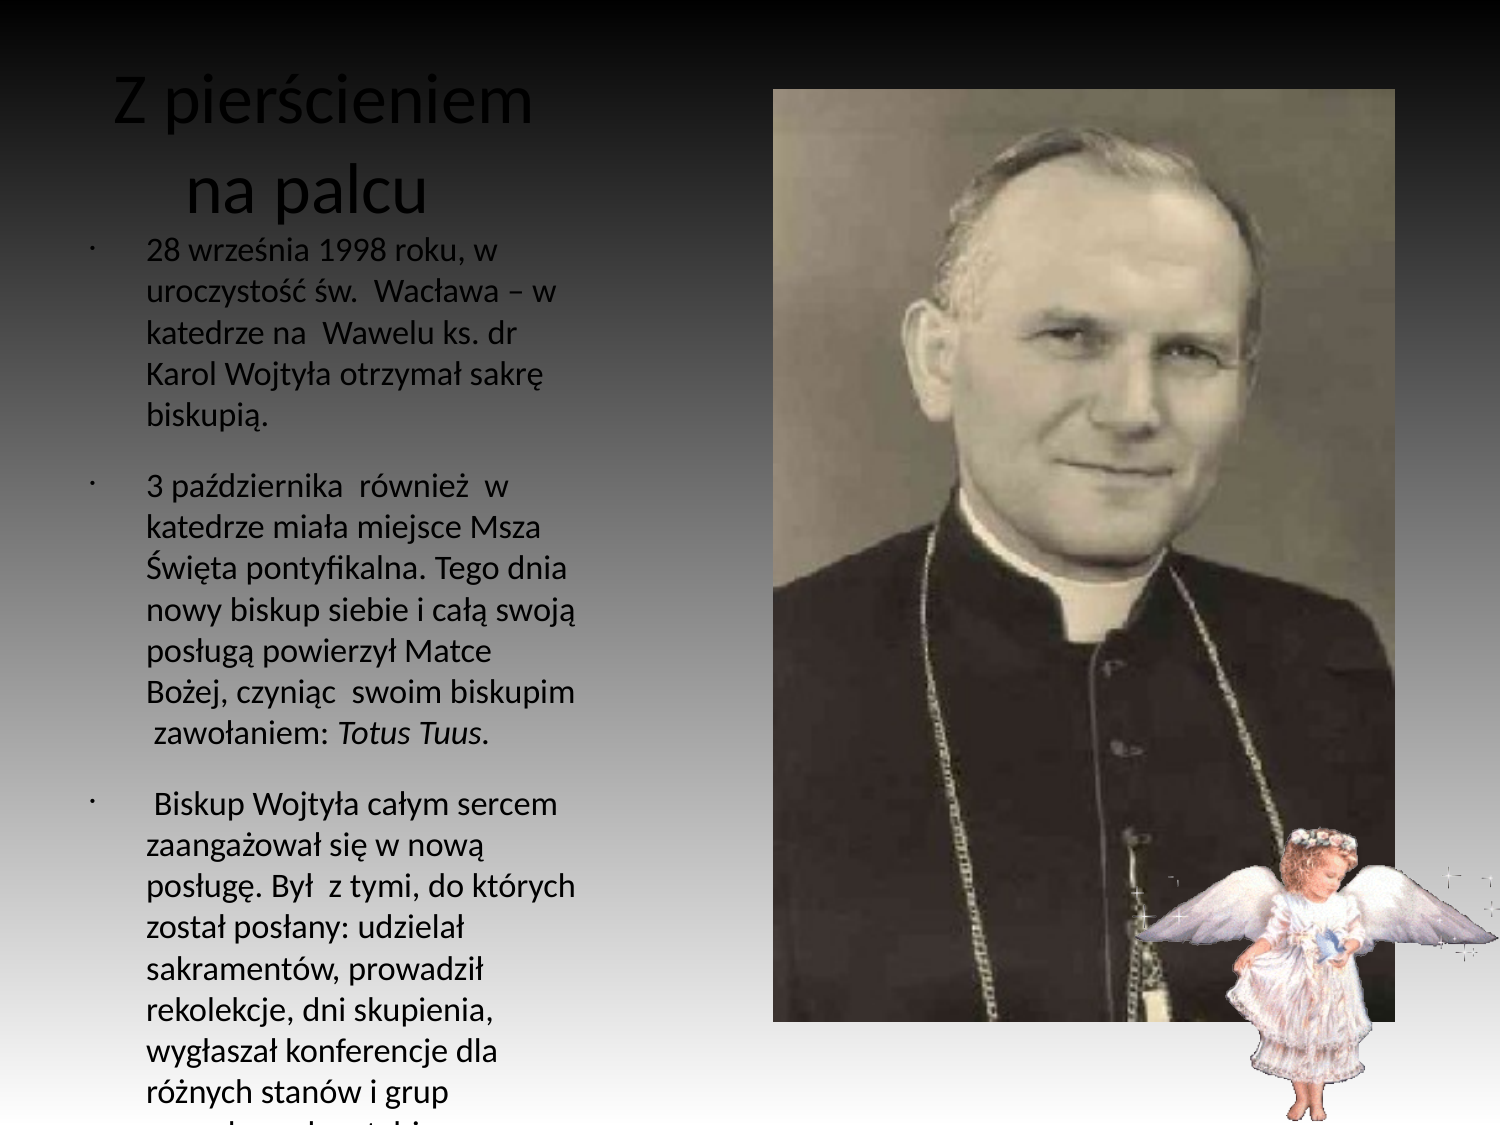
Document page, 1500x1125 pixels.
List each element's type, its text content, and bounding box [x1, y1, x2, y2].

picture [773, 89, 1500, 1125]
title Z pierścieniem na palcu [75, 44, 573, 219]
list 28 września 1998 roku, w uroczystość św. Wacława – w katedrze na Wawelu ks. dr Karol Wojtyła otrzymał sakrę biskupią. 3 października również w katedrze miała miejsce Msza Święta pontyfikalna. Tego dnia nowy biskup siebie i całą swoją posługą powierzył Matce Bożej, czyniąc swoim biskupim zawołaniem: Totus Tuus. Biskup Wojtyła całym sercem zaangażował się w nową posługę. Był z tymi, do których został posłany: udzielał sakramentów, prowadził rekolekcje, dni skupienia, wygłaszał konferencje dla różnych stanów i grup zawodowych, a także wizytował parafie i odwiedzał najciężej chorych w ich domach. [75, 219, 597, 1005]
